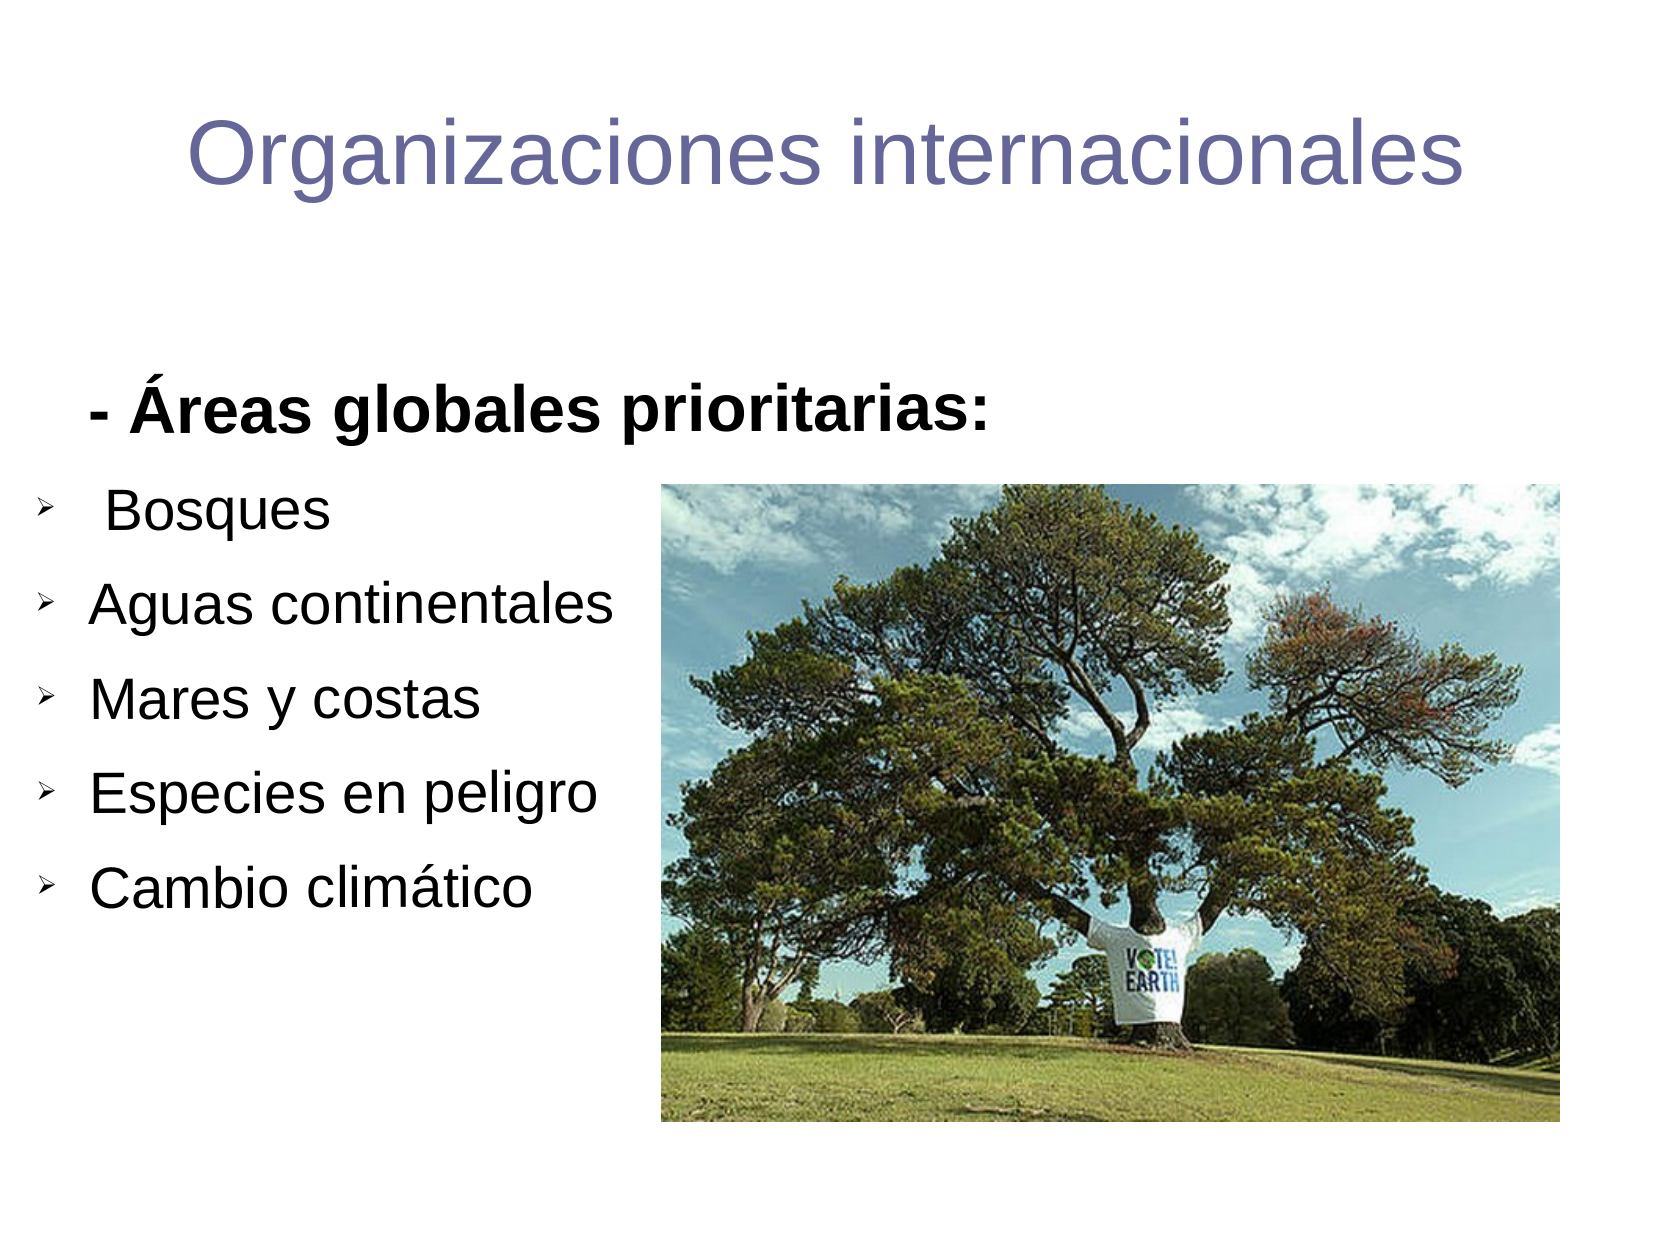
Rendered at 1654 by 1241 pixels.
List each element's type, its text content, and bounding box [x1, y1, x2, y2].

title Organizaciones internacionales [82, 49, 1571, 257]
list - Áreas globales prioritarias: Bosques Aguas continentales Mares y costas Especies en peligro Cambio climático [17, 367, 1654, 1241]
picture [661, 484, 1560, 1123]
